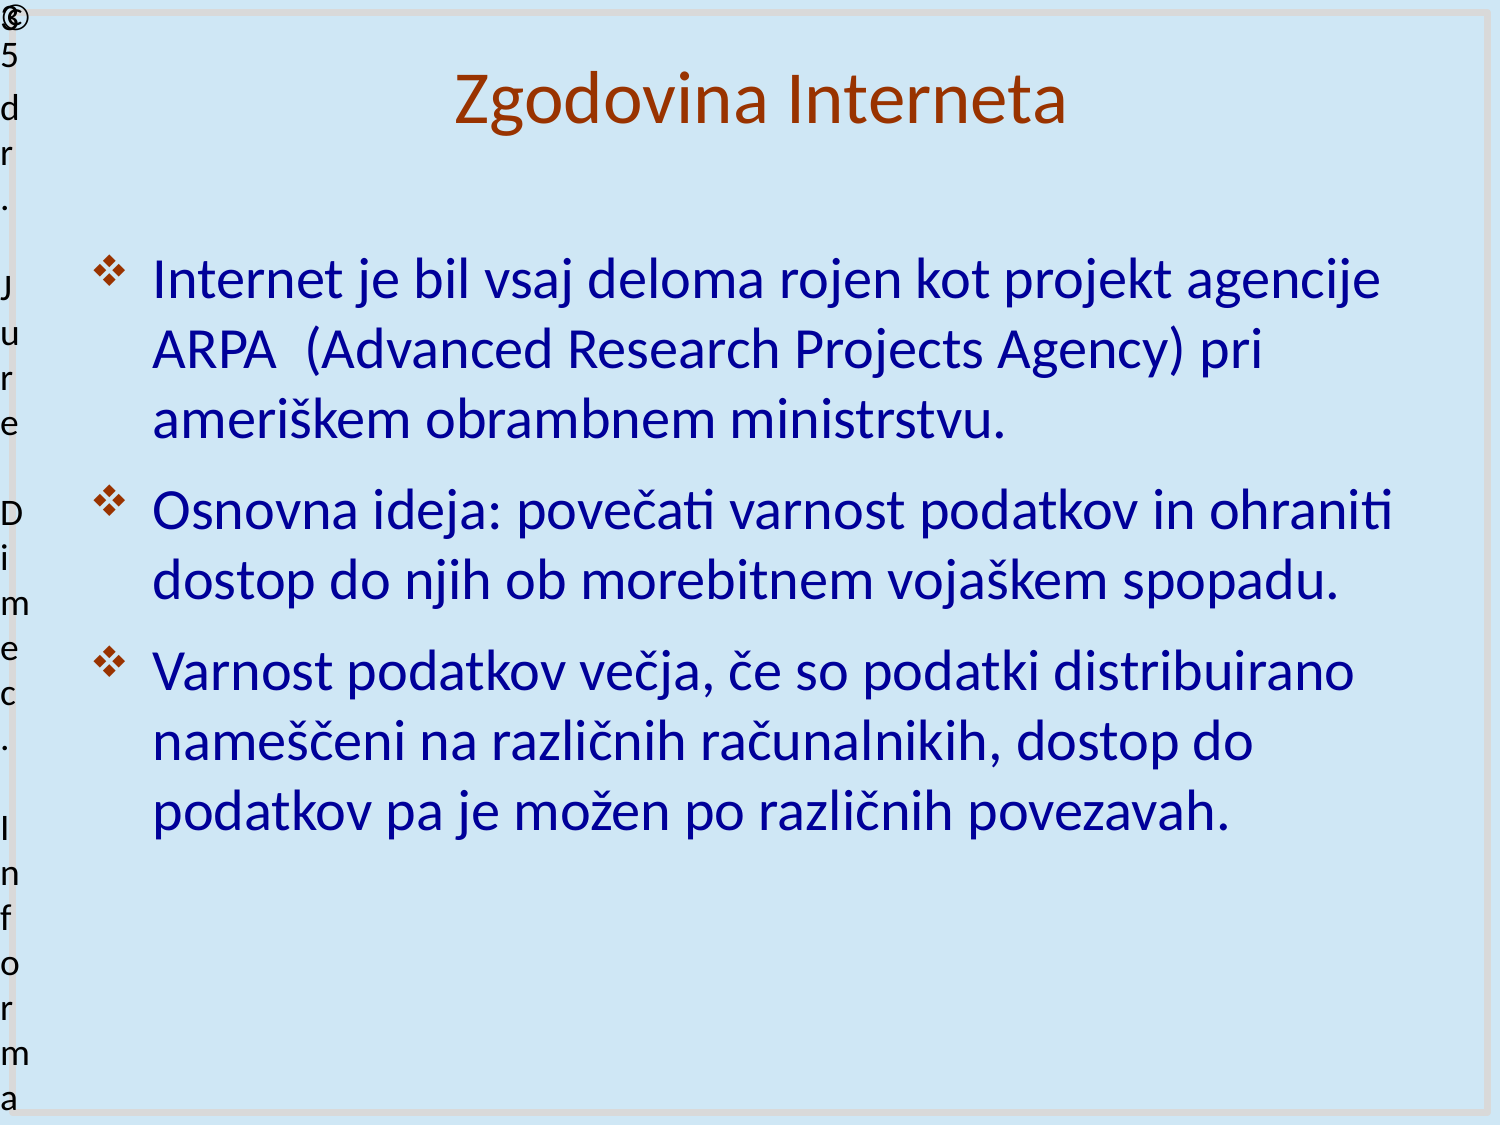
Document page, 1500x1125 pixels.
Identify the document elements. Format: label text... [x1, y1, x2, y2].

title Zgodovina Interneta [41, 37, 1483, 150]
text_box Internet je bil vsaj deloma rojen kot projekt agencije ARPA (Advanced Research Projects Agency) pri ameriškem obrambnem ministrstvu. Osnovna ideja: povečati varnost podatkov in ohraniti dostop do njih ob morebitnem vojaškem spopadu. Varnost podatkov večja, če so podatki distribuirano nameščeni na različnih računalnikih, dostop do podatkov pa je možen po različnih povezavah. [74, 233, 1425, 949]
